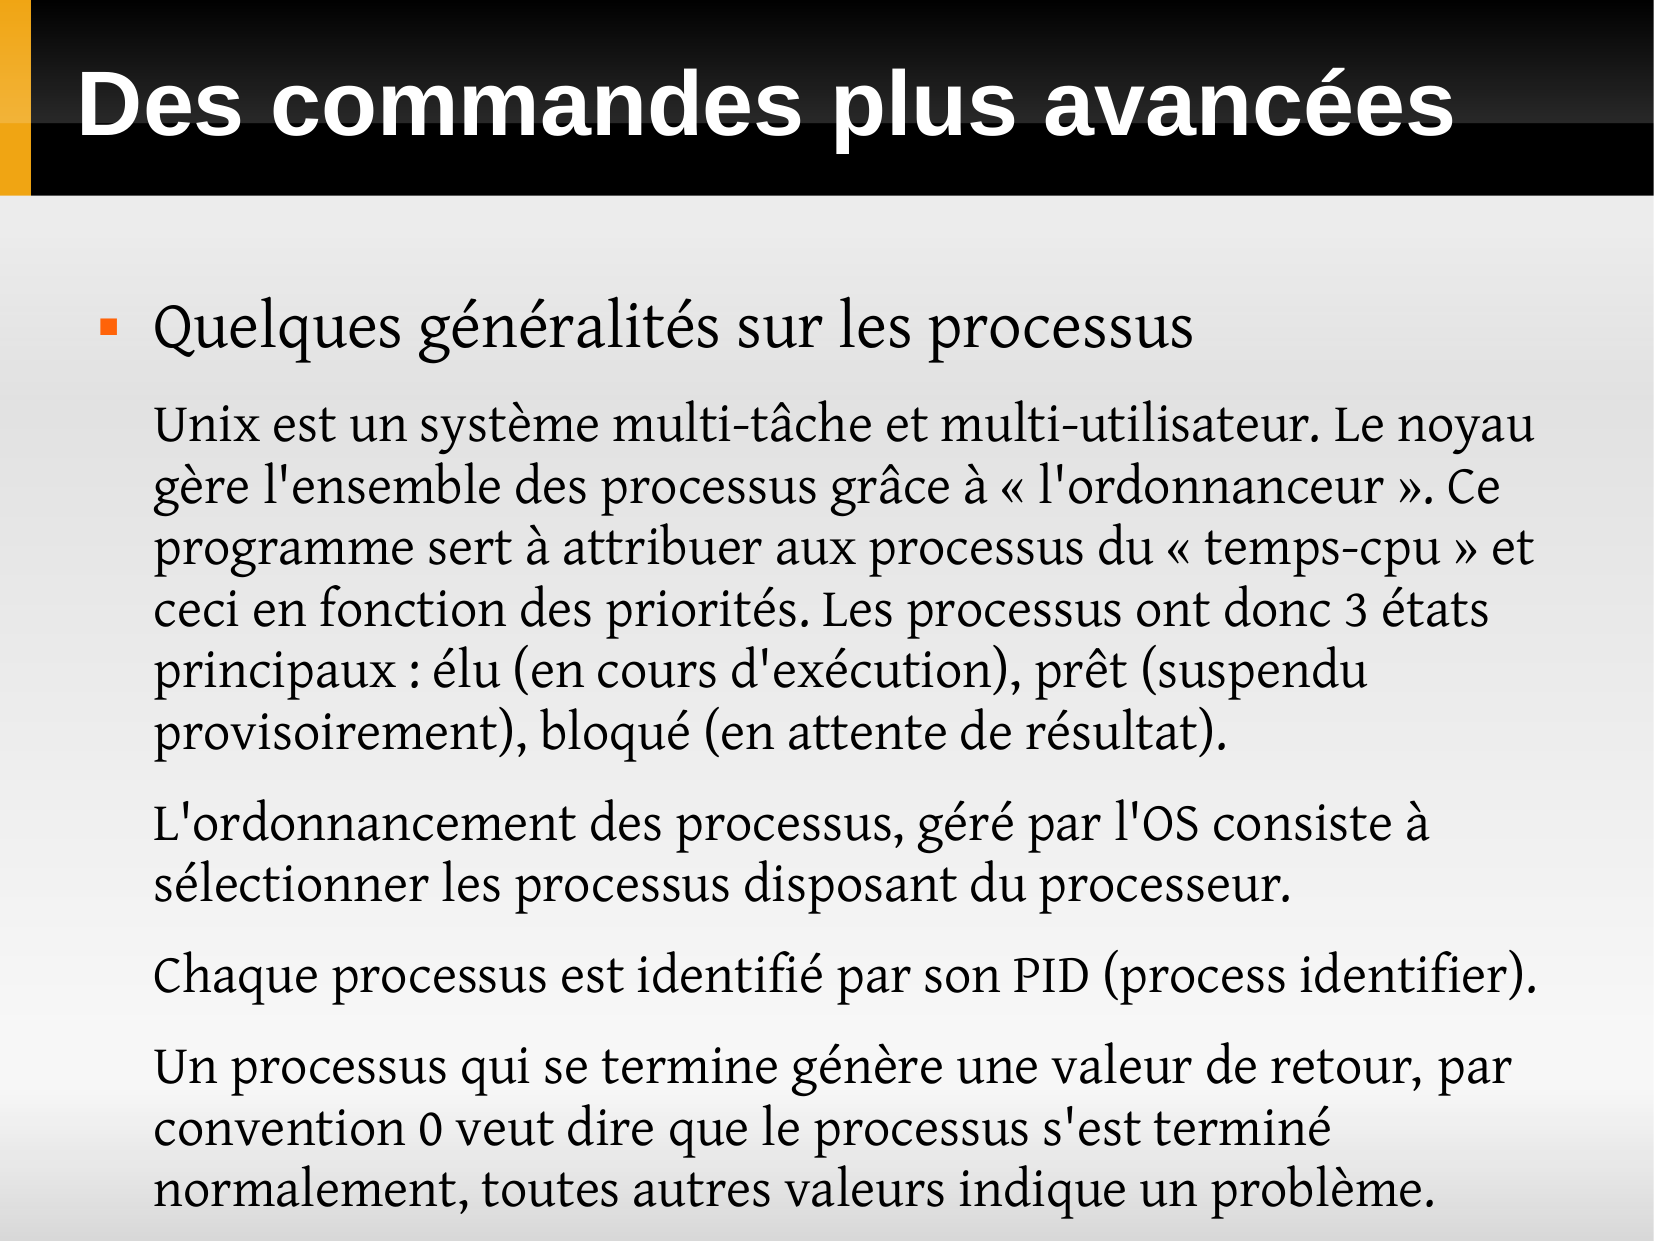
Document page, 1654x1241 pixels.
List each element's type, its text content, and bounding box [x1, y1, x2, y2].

list Quelques généralités sur les processus Unix est un système multi-tâche et multi-utilisateur. Le noyau gère l'ensemble des processus grâce à « l'ordonnanceur ». Ce programme sert à attribuer aux processus du « temps-cpu » et ceci en fonction des priorités. Les processus ont donc 3 états principaux : élu (en cours d'exécution), prêt (suspendu provisoirement), bloqué (en attente de résultat). L'ordonnancement des processus, géré par l'OS consiste à sélectionner les processus disposant du processeur. Chaque processus est identifié par son PID (process identifier). Un processus qui se termine génère une valeur de retour, par convention 0 veut dire que le processus s'est terminé normalement, toutes autres valeurs indique un problème. [82, 290, 1571, 1241]
picture [0, 0, 1654, 1241]
title Des commandes plus avancées [76, 0, 1565, 208]
